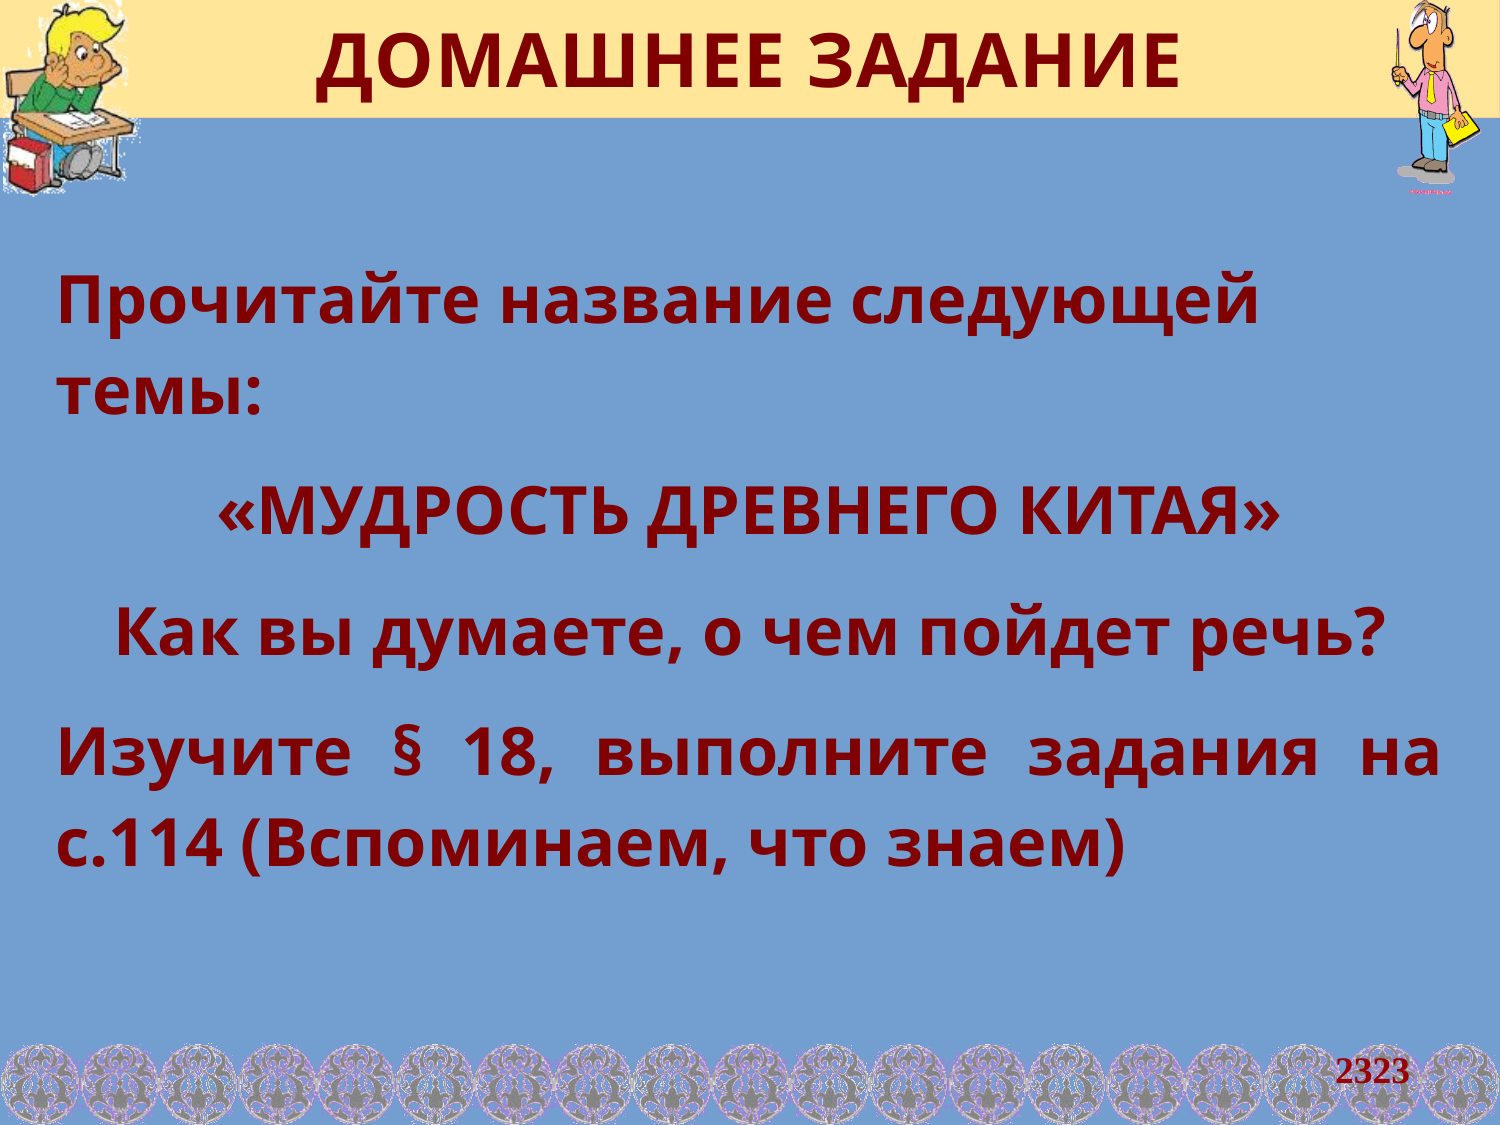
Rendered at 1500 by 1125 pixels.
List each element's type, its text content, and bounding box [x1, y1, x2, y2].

picture [1351, 0, 1500, 197]
title ДОМАШНЕЕ ЗАДАНИЕ [163, 0, 1351, 119]
slide_number <number><number> [1074, 1042, 1425, 1103]
list Прочитайте название следующей темы: «МУДРОСТЬ ДРЕВНЕГО КИТАЯ» Как вы думаете, о чем пойдет речь? Изучите § 18, выполните задания на с.114 (Вспоминаем, что знаем) [41, 245, 1459, 1024]
picture [3, 0, 163, 197]
picture [0, 1043, 1500, 1125]
